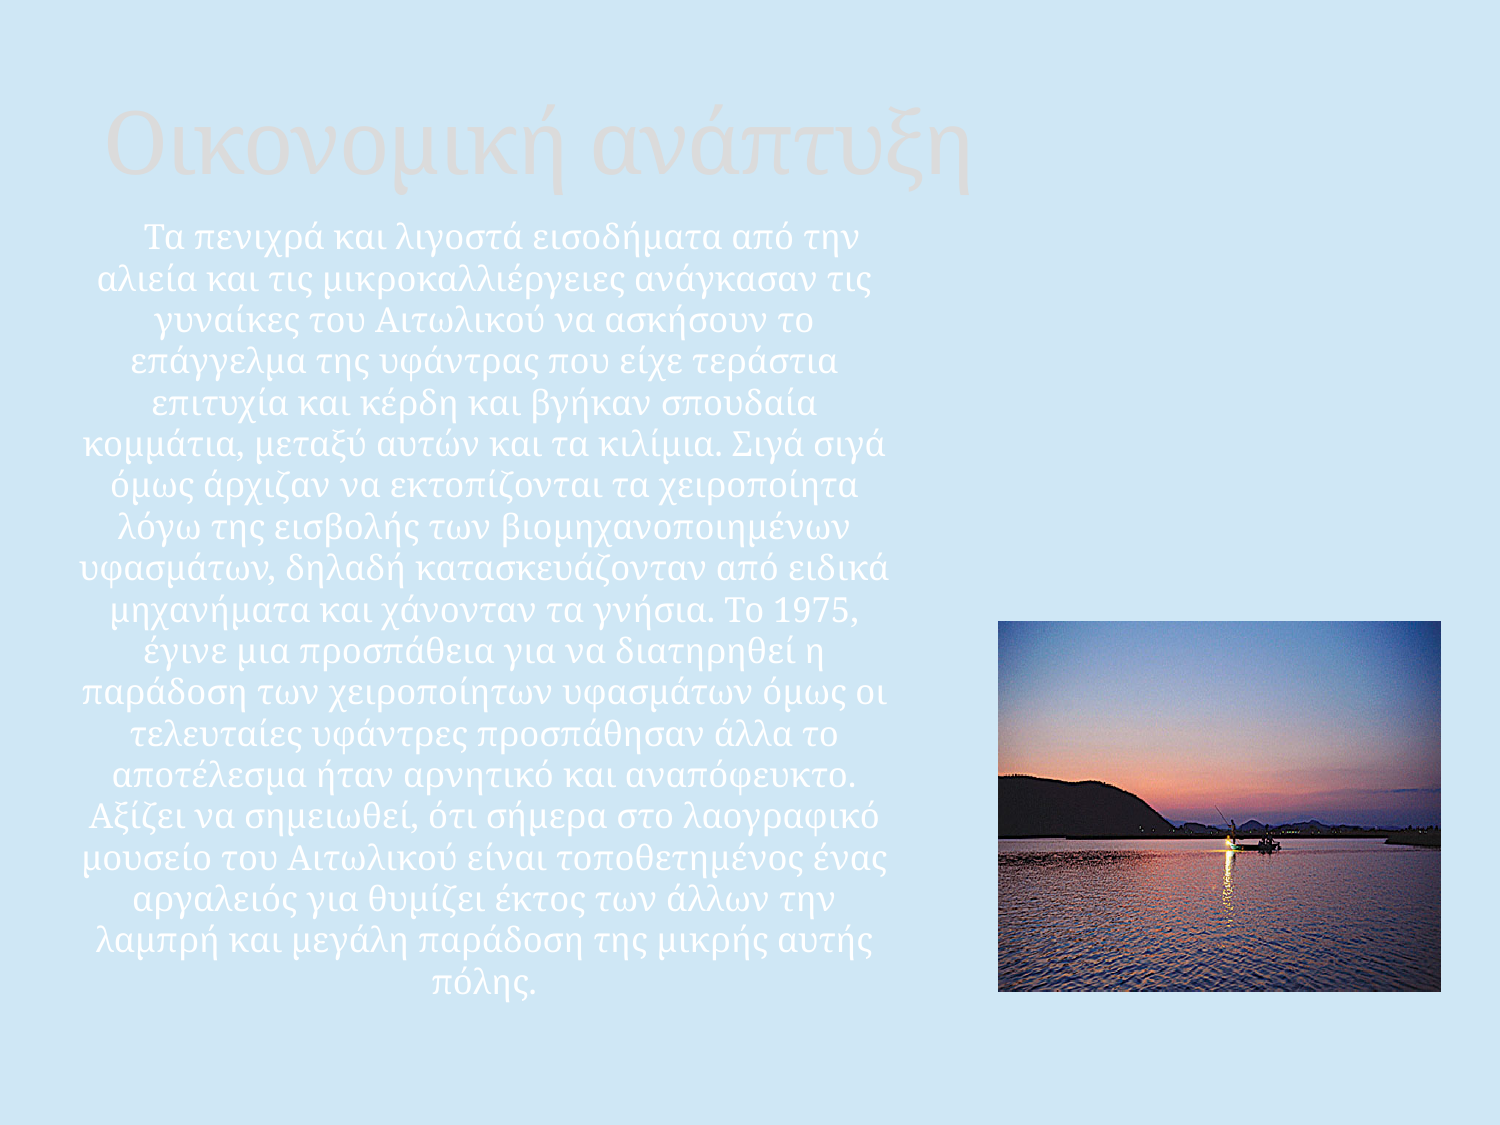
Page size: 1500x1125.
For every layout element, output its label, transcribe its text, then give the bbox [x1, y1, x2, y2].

title Οικονομική ανάπτυξη [88, 0, 1439, 200]
list Τα πενιχρά και λιγοστά εισοδήματα από την αλιεία και τις μικροκαλλιέργειες ανάγκασαν τις γυναίκες του Αιτωλικού να ασκήσουν το επάγγελμα της υφάντρας που είχε τεράστια επιτυχία και κέρδη και βγήκαν σπουδαία κομμάτια, μεταξύ αυτών και τα κιλίμια. Σιγά σιγά όμως άρχιζαν να εκτοπίζονται τα χειροποίητα λόγω της εισβολής των βιομηχανοποιημένων υφασμάτων, δηλαδή κατασκευάζονταν από ειδικά μηχανήματα και χάνονταν τα γνήσια. Το 1975, έγινε μια προσπάθεια για να διατηρηθεί η παράδοση των χειροποίητων υφασμάτων όμως οι τελευταίες υφάντρες προσπάθησαν άλλα το αποτέλεσμα ήταν αρνητικό και αναπόφευκτο. Αξίζει να σημειωθεί, ότι σήμερα στο λαογραφικό μουσείο του Αιτωλικού είναι τοποθετημένος ένας αργαλειός για θυμίζει έκτος των άλλων την λαμπρή και μεγάλη παράδοση της μικρής αυτής πόλης. [53, 208, 916, 1016]
picture [998, 621, 1441, 992]
